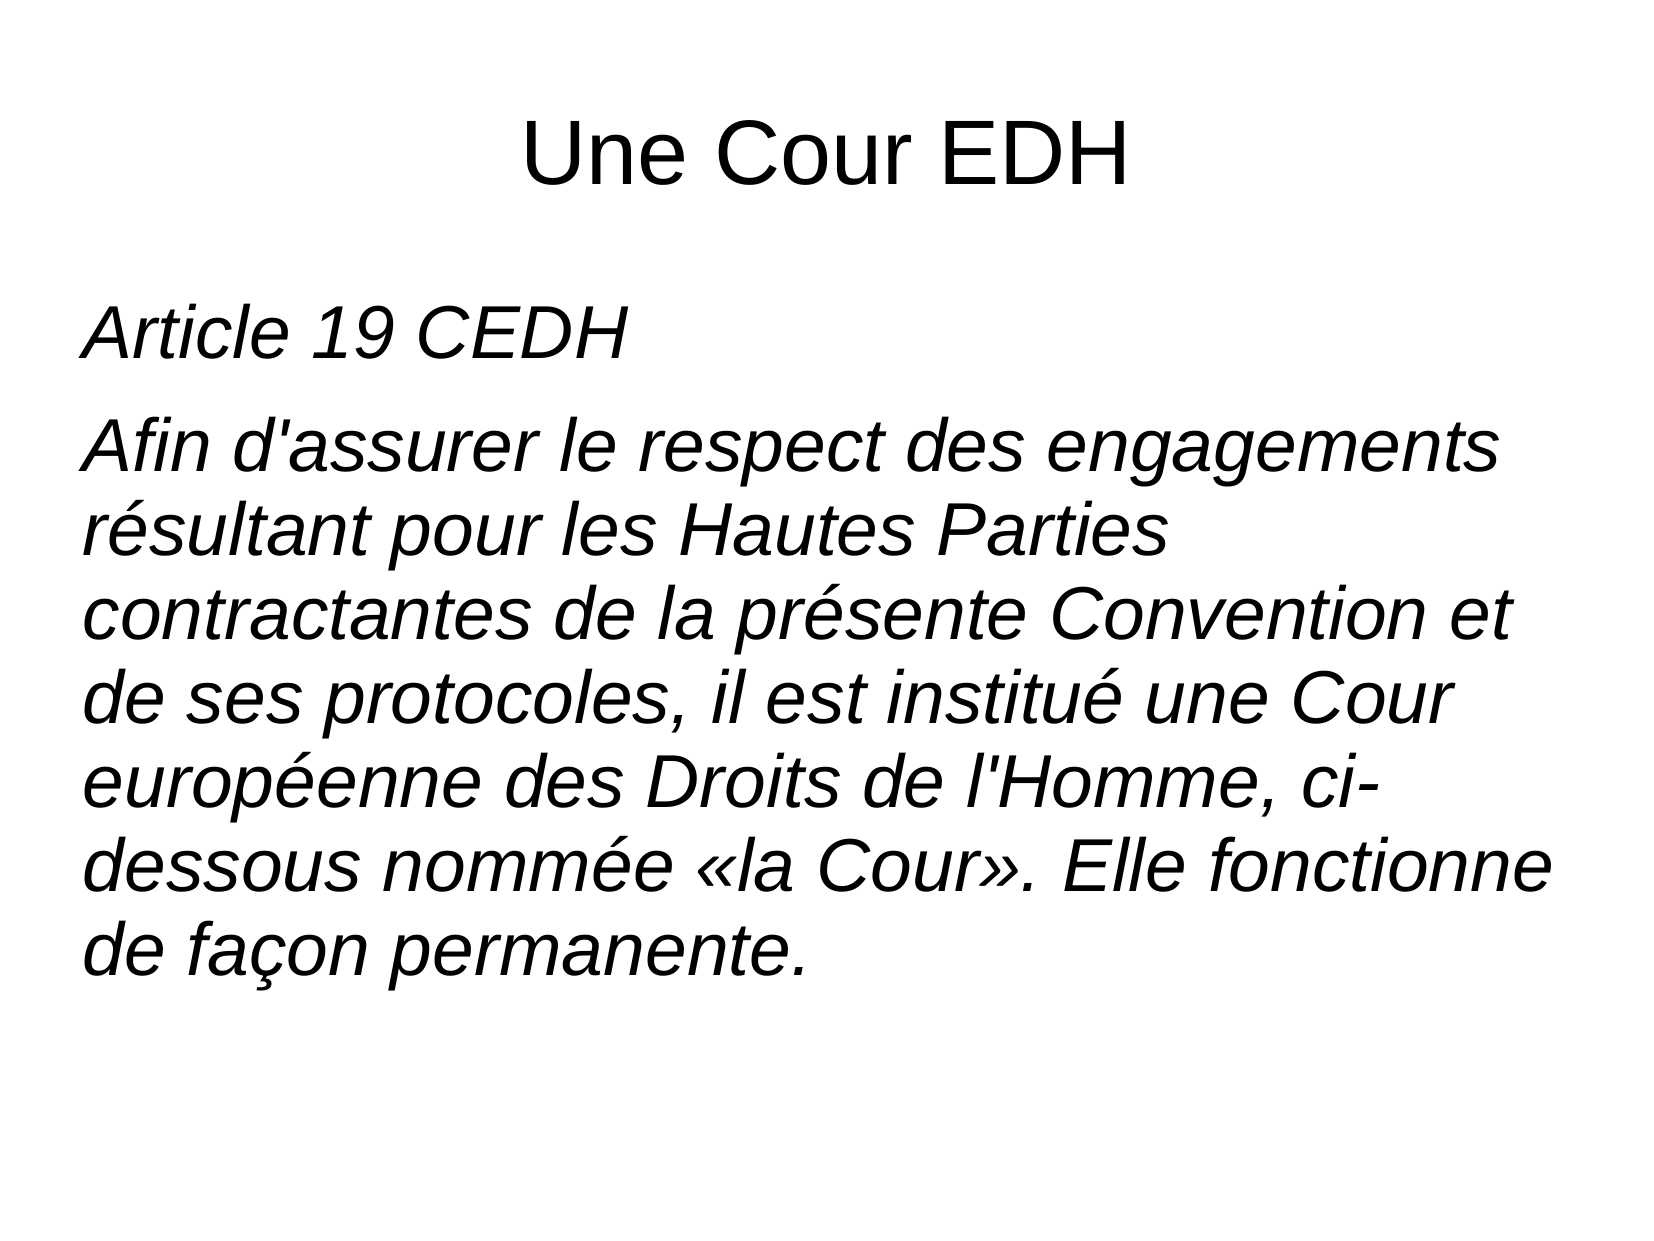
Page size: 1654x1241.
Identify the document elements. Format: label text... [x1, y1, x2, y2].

title Une Cour EDH [82, 49, 1571, 257]
list Article 19 CEDH Afin d'assurer le respect des engagements résultant pour les Hautes Parties contractantes de la présente Convention et de ses protocoles, il est institué une Cour européenne des Droits de l'Homme, ci-dessous nommée «la Cour». Elle fonctionne de façon permanente. [82, 290, 1571, 1010]
